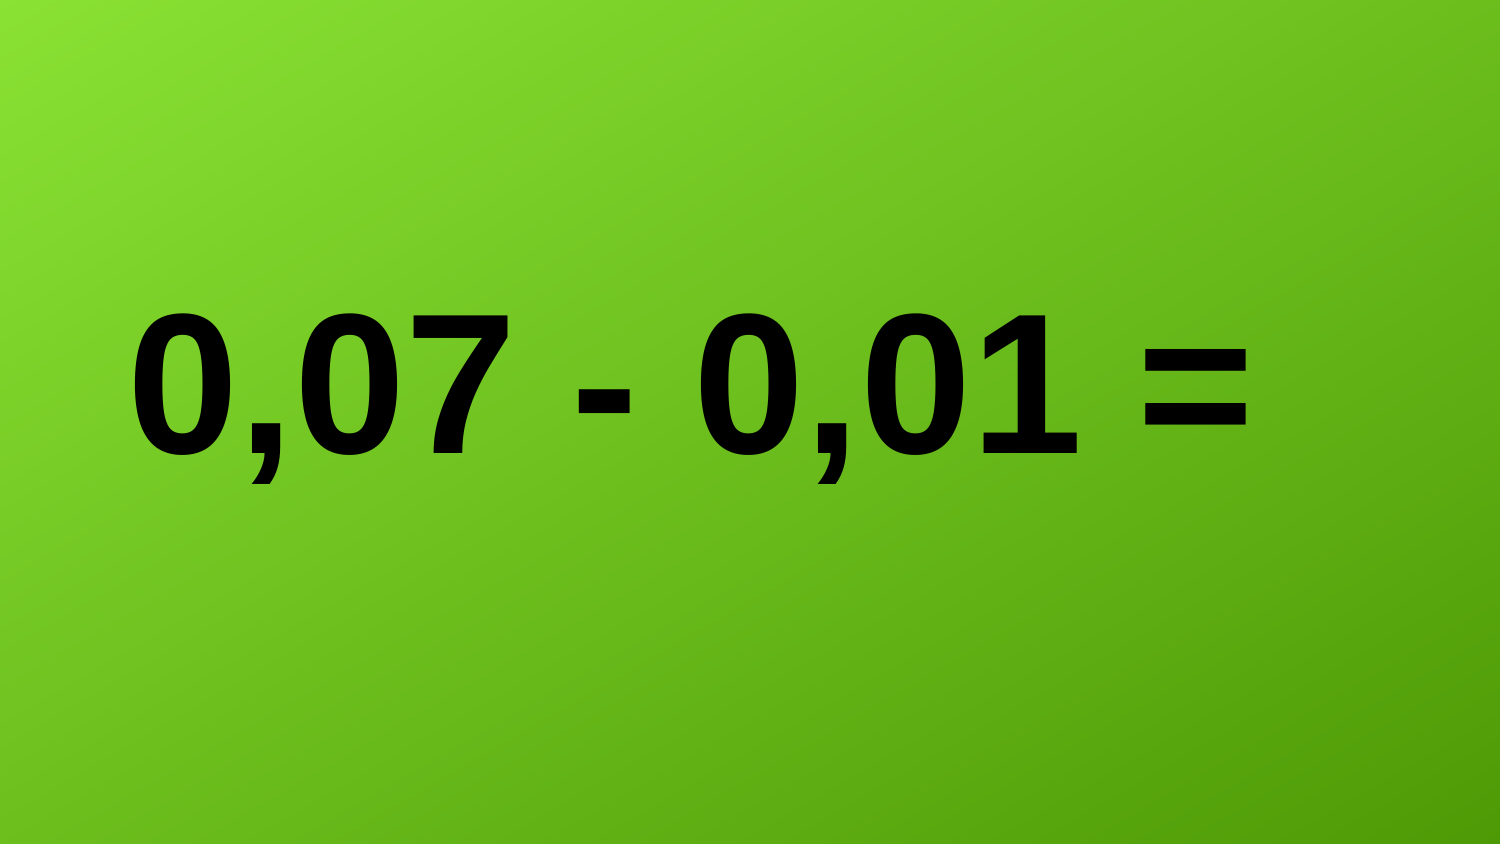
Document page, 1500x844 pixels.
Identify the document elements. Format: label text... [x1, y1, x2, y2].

title 0,07 - 0,01 = [112, 318, 1388, 509]
